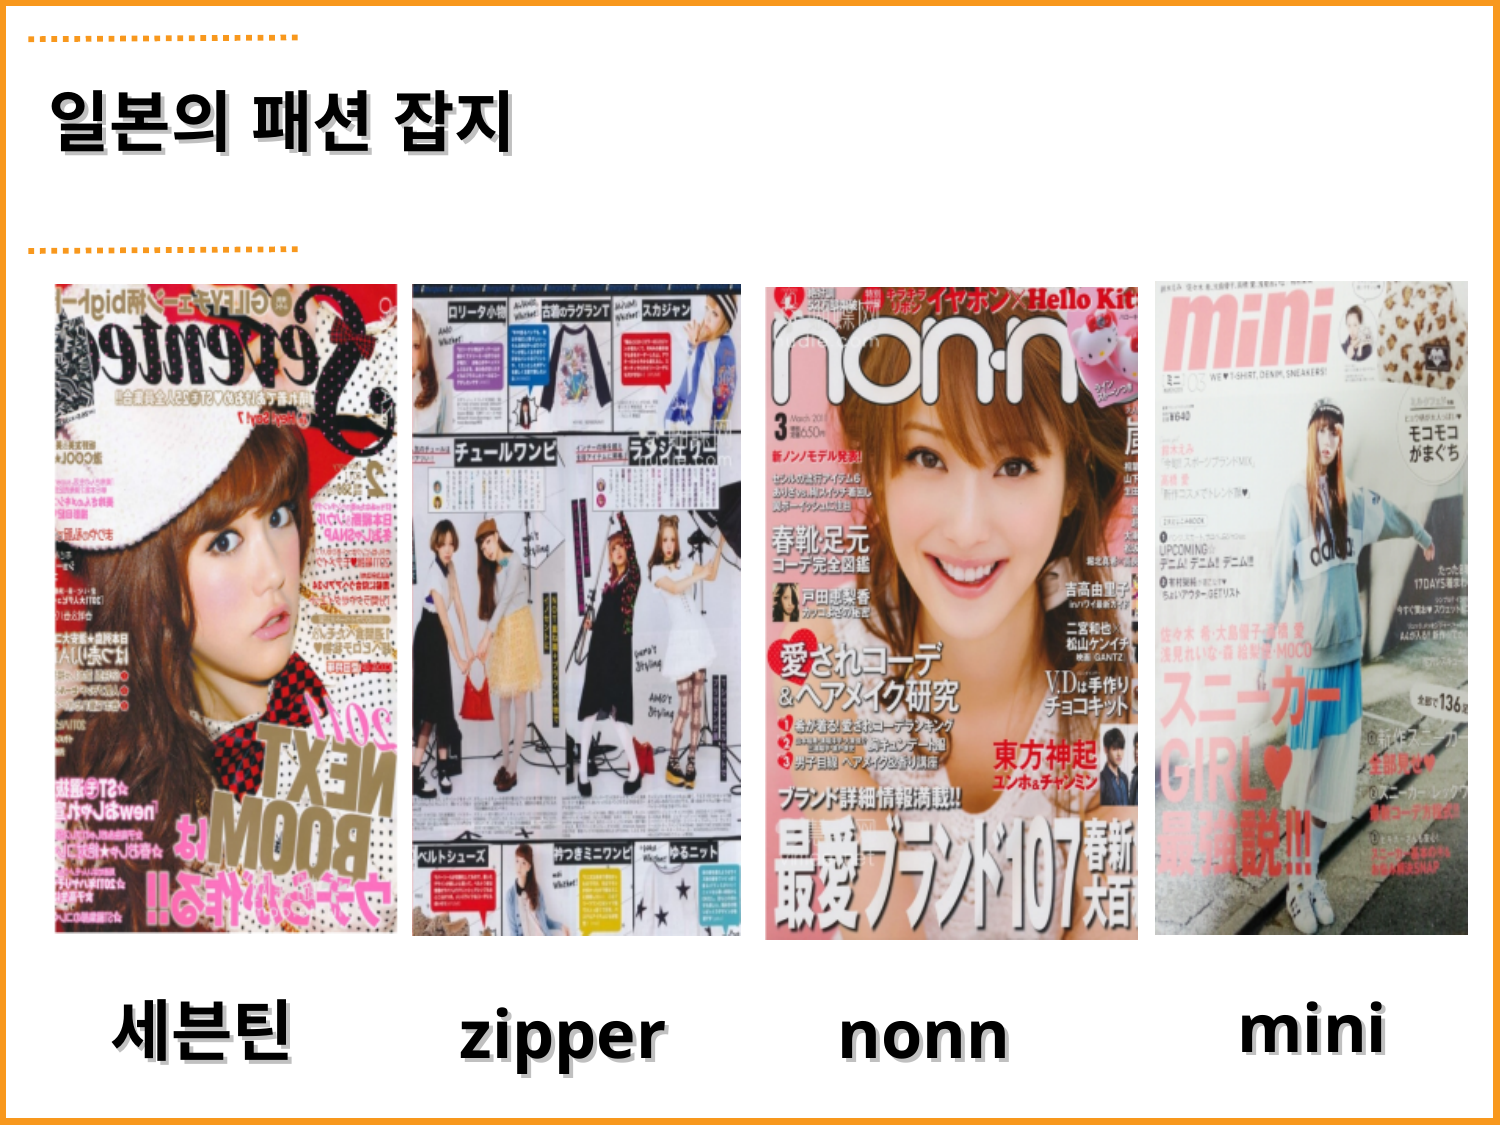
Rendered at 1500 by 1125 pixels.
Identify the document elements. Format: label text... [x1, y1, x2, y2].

picture [765, 287, 1138, 940]
picture [1155, 282, 1468, 935]
text_box zipper [445, 984, 729, 1081]
picture [52, 284, 399, 934]
text_box nonn [822, 984, 1076, 1080]
picture [412, 284, 741, 936]
text_box 일본의 패션 잡지 [33, 72, 735, 169]
text_box 세븐틴 [94, 980, 392, 1077]
text_box mini [1222, 977, 1455, 1073]
